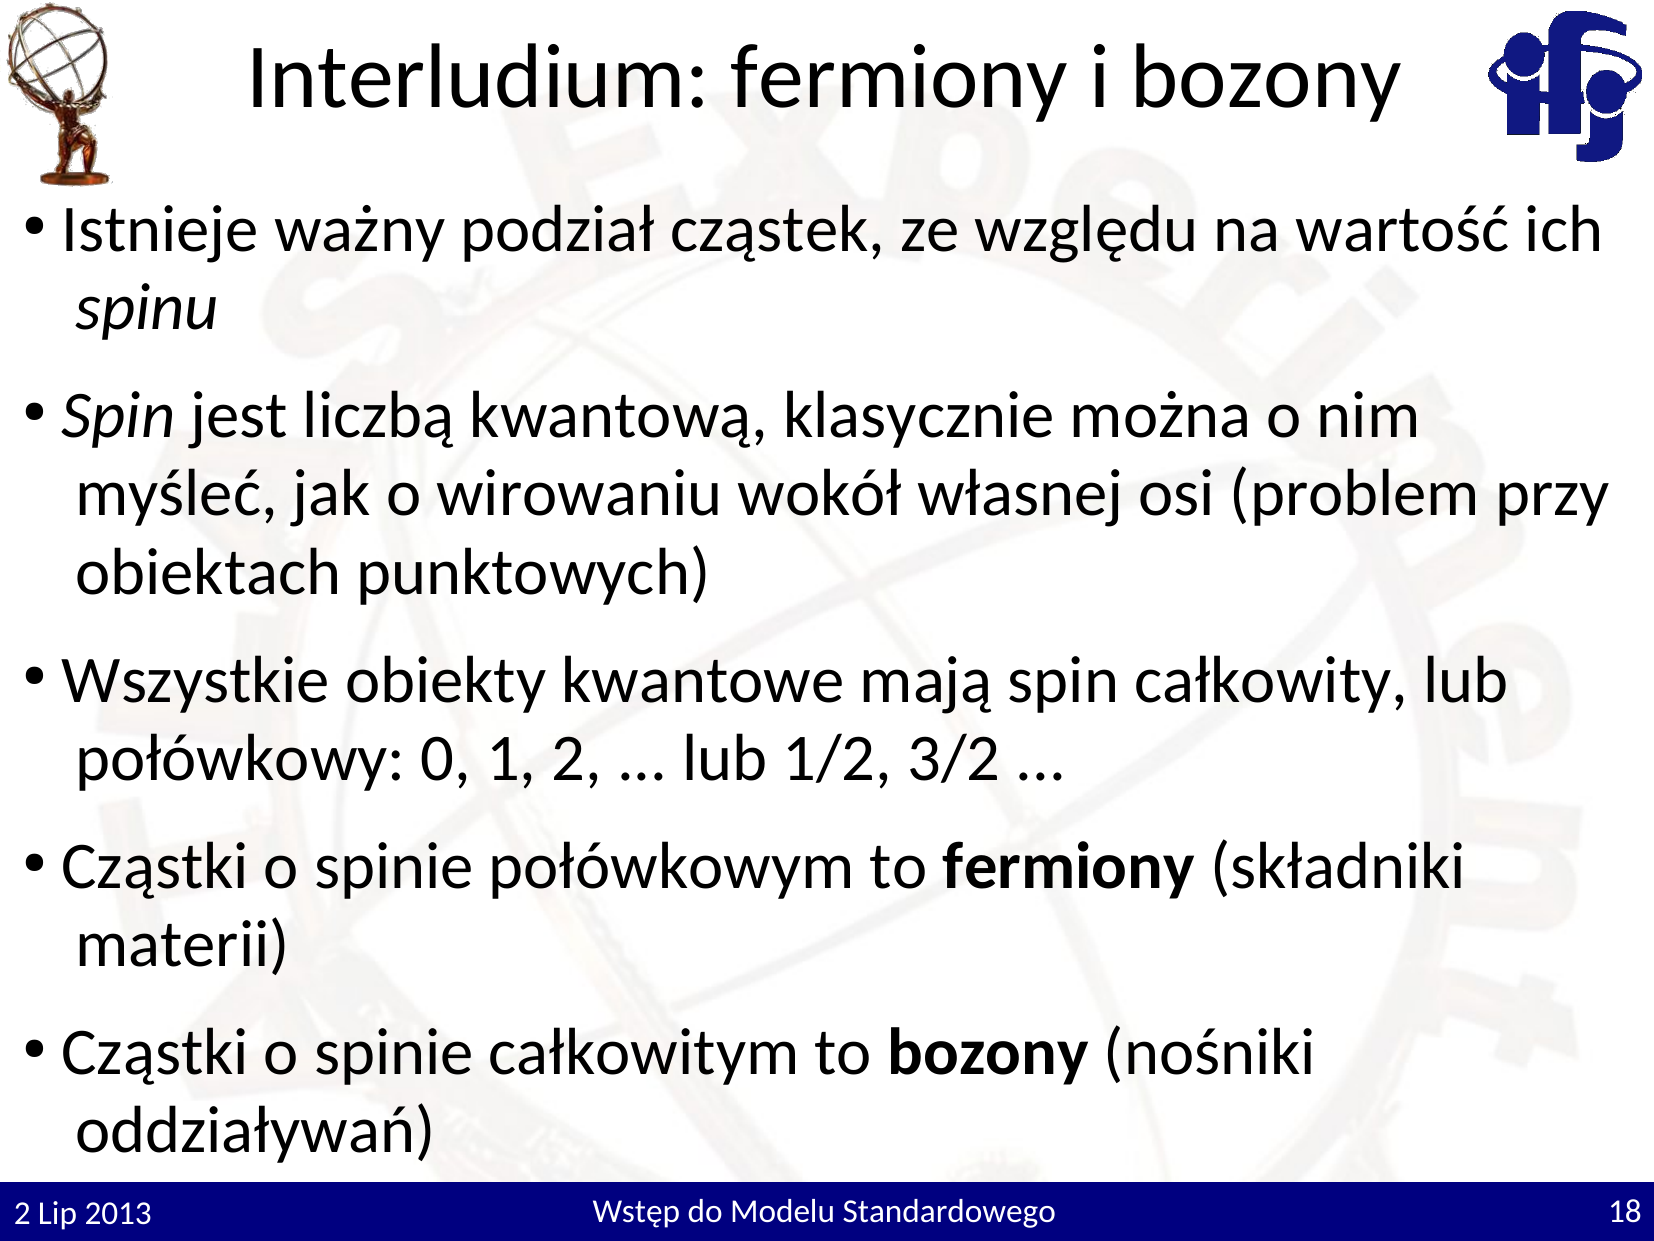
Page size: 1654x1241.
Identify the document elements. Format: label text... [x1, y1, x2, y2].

picture [0, 0, 1654, 1182]
title Interludium: fermiony i bozony [75, 0, 1575, 150]
list Istnieje ważny podział cząstek, ze względu na wartość ich spinu Spin jest liczbą kwantową, klasycznie można o nim myśleć, jak o wirowaniu wokół własnej osi (problem przy obiektach punktowych) Wszystkie obiekty kwantowe mają spin całkowity, lub połówkowy: 0, 1, 2, ... lub 1/2, 3/2 ... Cząstki o spinie połówkowym to fermiony (składniki materii) Cząstki o spinie całkowitym to bozony (nośniki oddziaływań) [19, 187, 1636, 1171]
